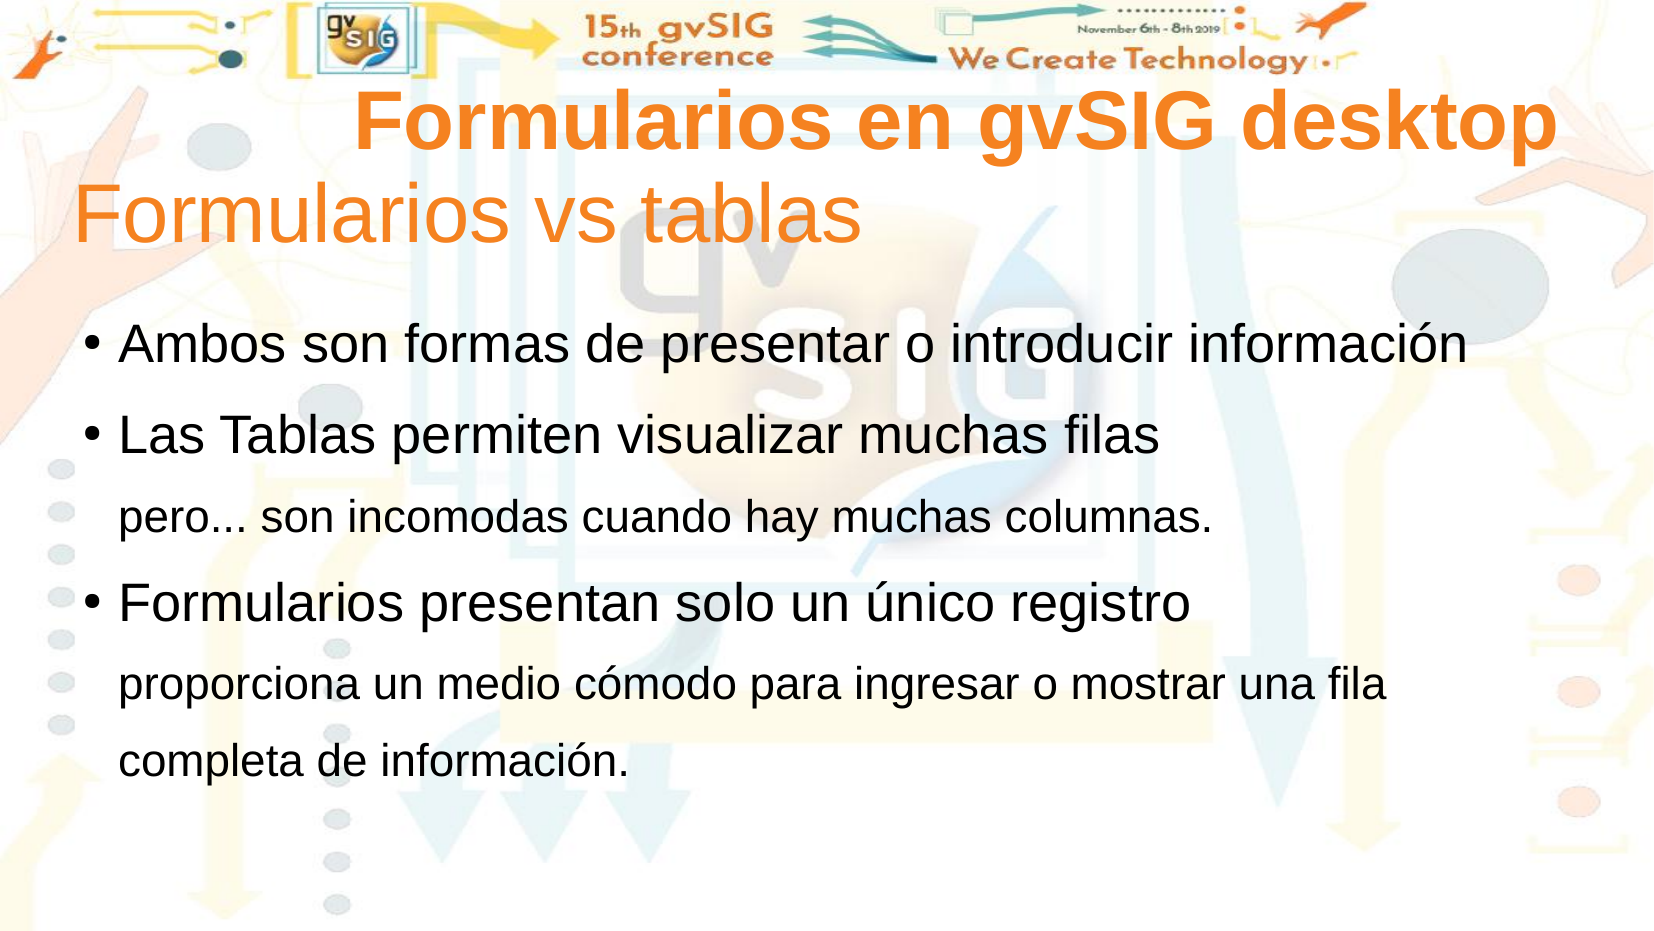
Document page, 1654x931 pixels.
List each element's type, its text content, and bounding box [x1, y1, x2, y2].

title Formularios vs tablas [72, 167, 1561, 261]
picture [0, 0, 1654, 931]
text_box Ambos son formas de presentar o introducir información Las Tablas permiten visualizar muchas filas pero... son incomodas cuando hay muchas columnas. Formularios presentan solo un único registro proporciona un medio cómodo para ingresar o mostrar una fila completa de información. [82, 283, 1571, 886]
title Formularios en gvSIG desktop [72, 73, 1561, 167]
